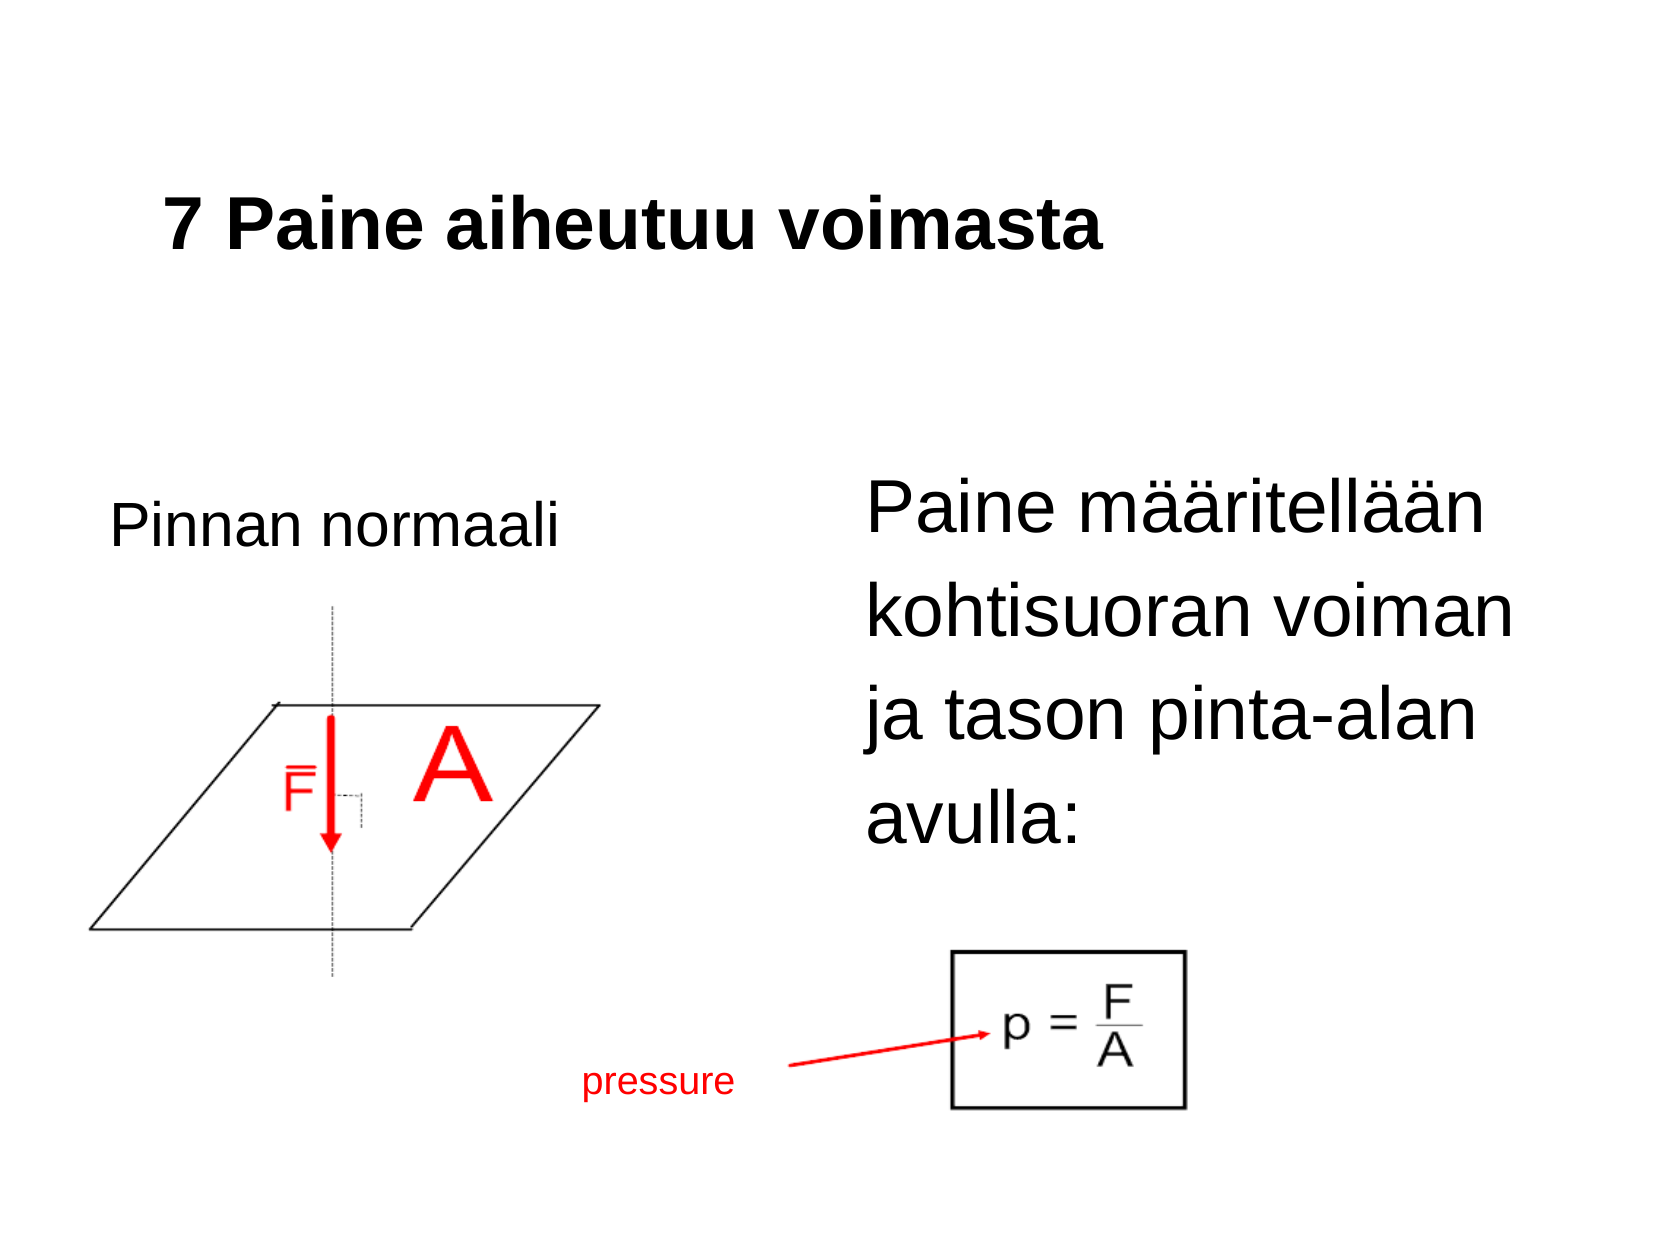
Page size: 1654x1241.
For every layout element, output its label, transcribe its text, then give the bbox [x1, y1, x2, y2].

text_box Paine määritellään kohtisuoran voiman ja tason pinta-alan avulla: [850, 437, 1572, 880]
text_box 7 Paine aiheutuu voimasta [148, 175, 1158, 402]
picture [60, 590, 627, 977]
text_box pressure [566, 1040, 751, 1111]
picture [780, 909, 1218, 1141]
text_box Pinnan normaali [94, 465, 577, 567]
